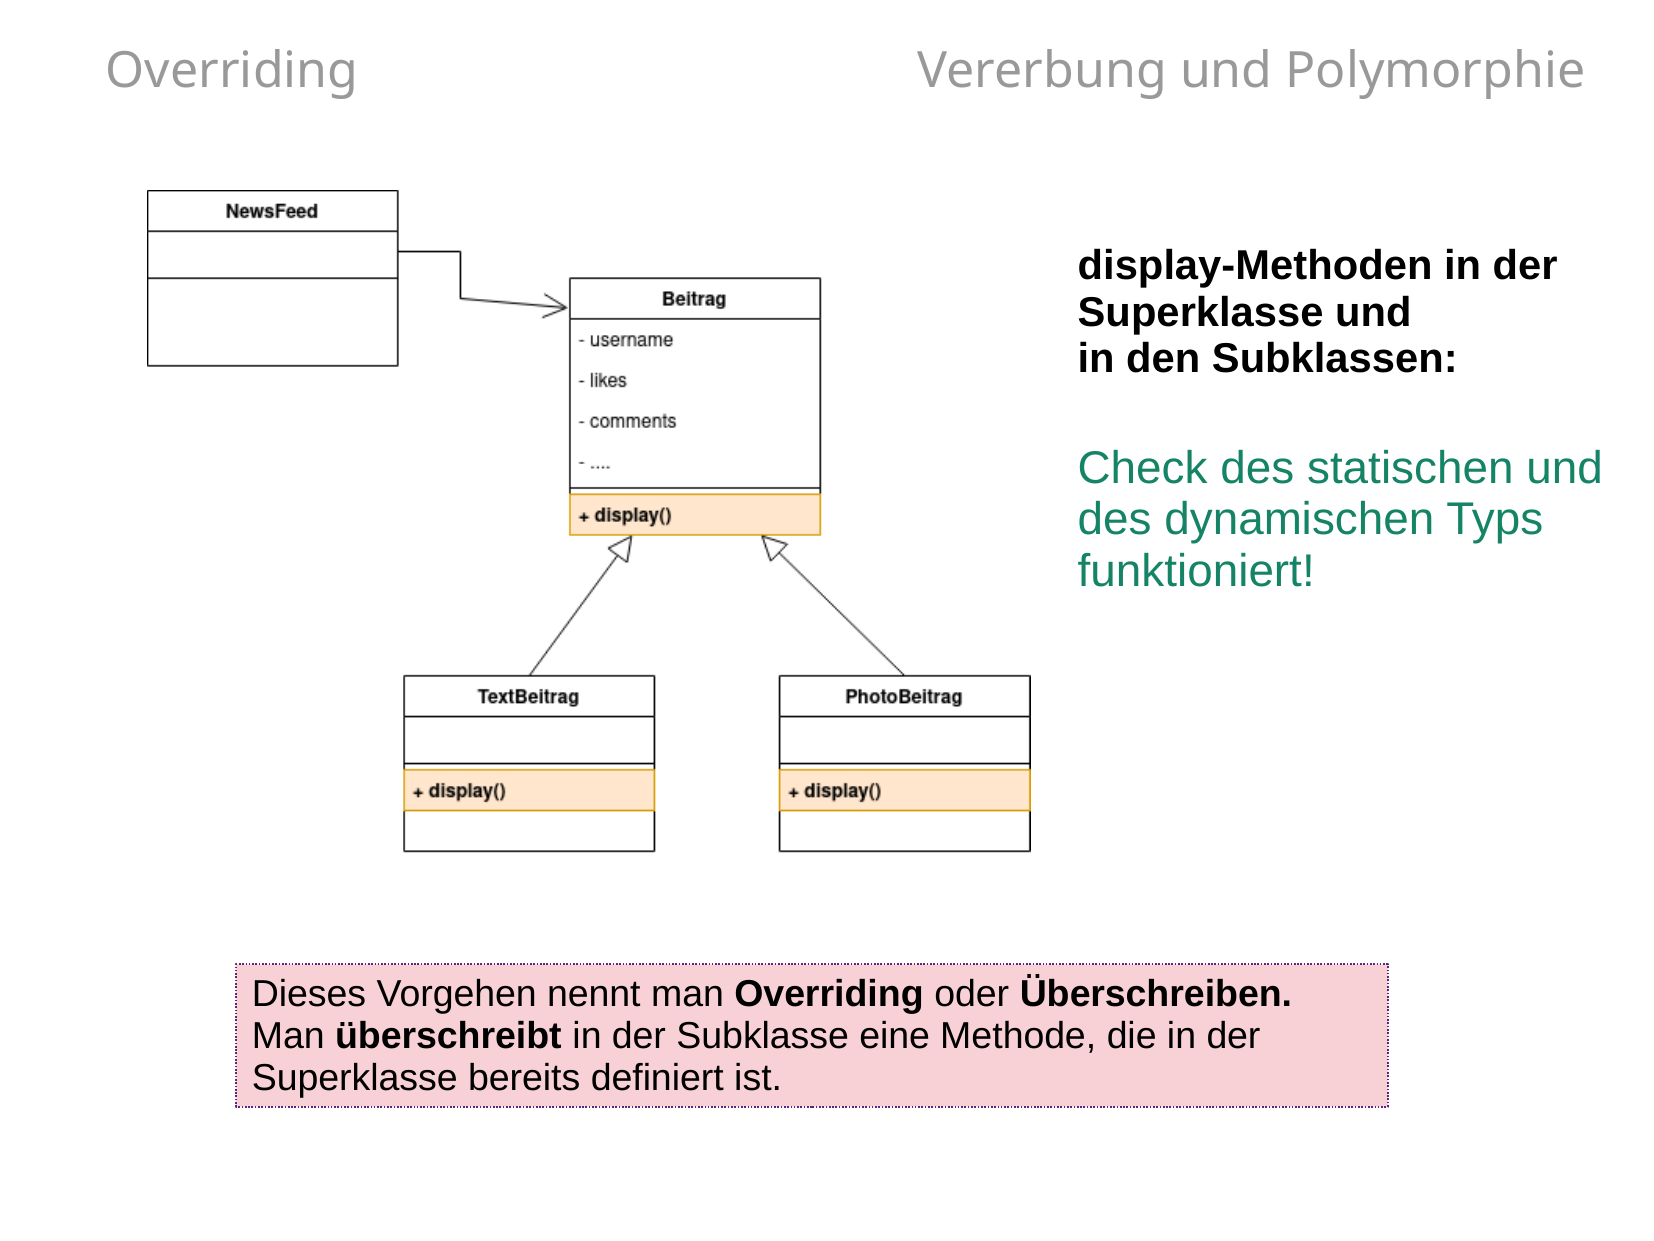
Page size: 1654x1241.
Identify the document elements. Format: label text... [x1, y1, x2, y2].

text_box Dieses Vorgehen nennt man Overriding oder Überschreiben. Man überschreibt in der Subklasse eine Methode, die in der Superklasse bereits definiert ist. [236, 964, 1388, 1107]
picture [147, 190, 1031, 857]
text_box display-Methoden in der Superklasse und in den Subklassen: Check des statischen und des dynamischen Typs funktioniert! [1062, 234, 1625, 706]
text_box Overriding Vererbung und Polymorphie [59, 29, 1625, 119]
